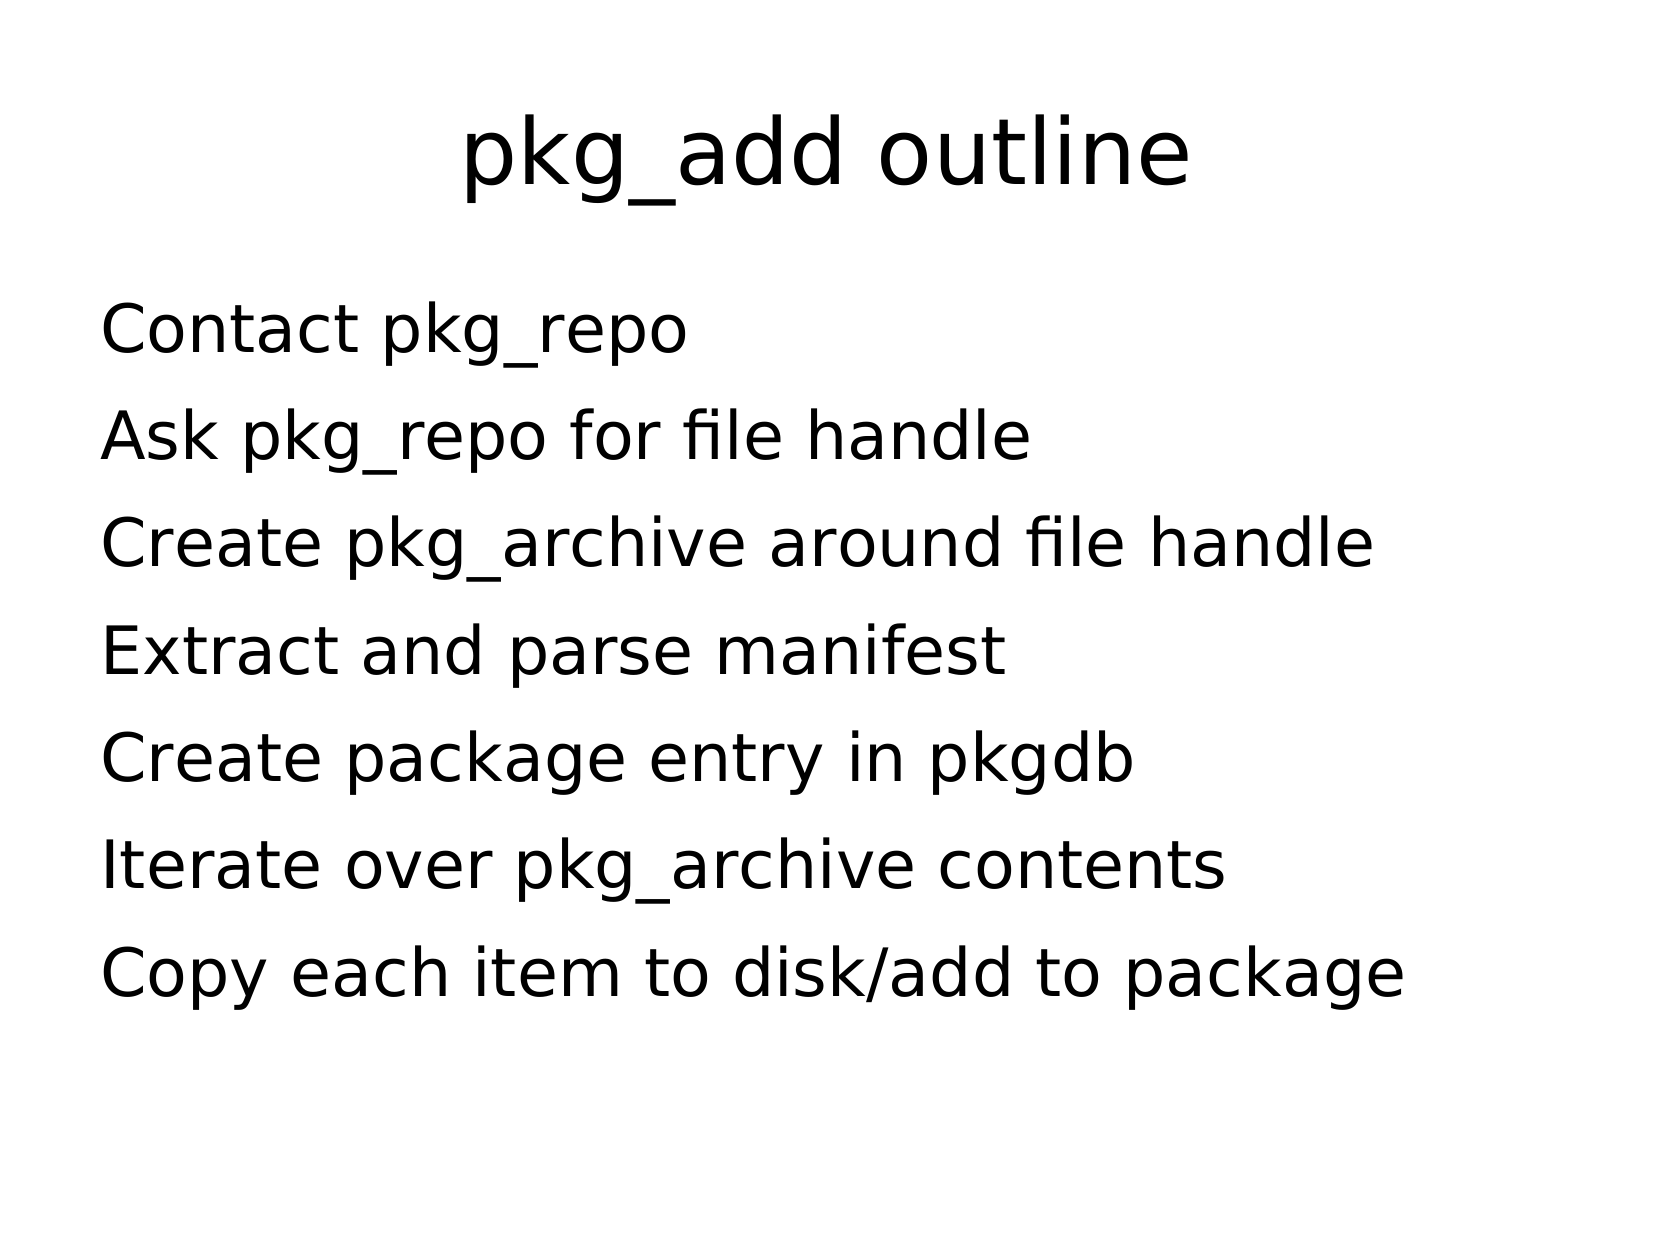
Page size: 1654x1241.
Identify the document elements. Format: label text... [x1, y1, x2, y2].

title pkg_add outline [82, 56, 1571, 250]
list Contact pkg_repo Ask pkg_repo for file handle Create pkg_archive around file handle Extract and parse manifest Create package entry in pkgdb Iterate over pkg_archive contents Copy each item to disk/add to package [82, 290, 1571, 1109]
